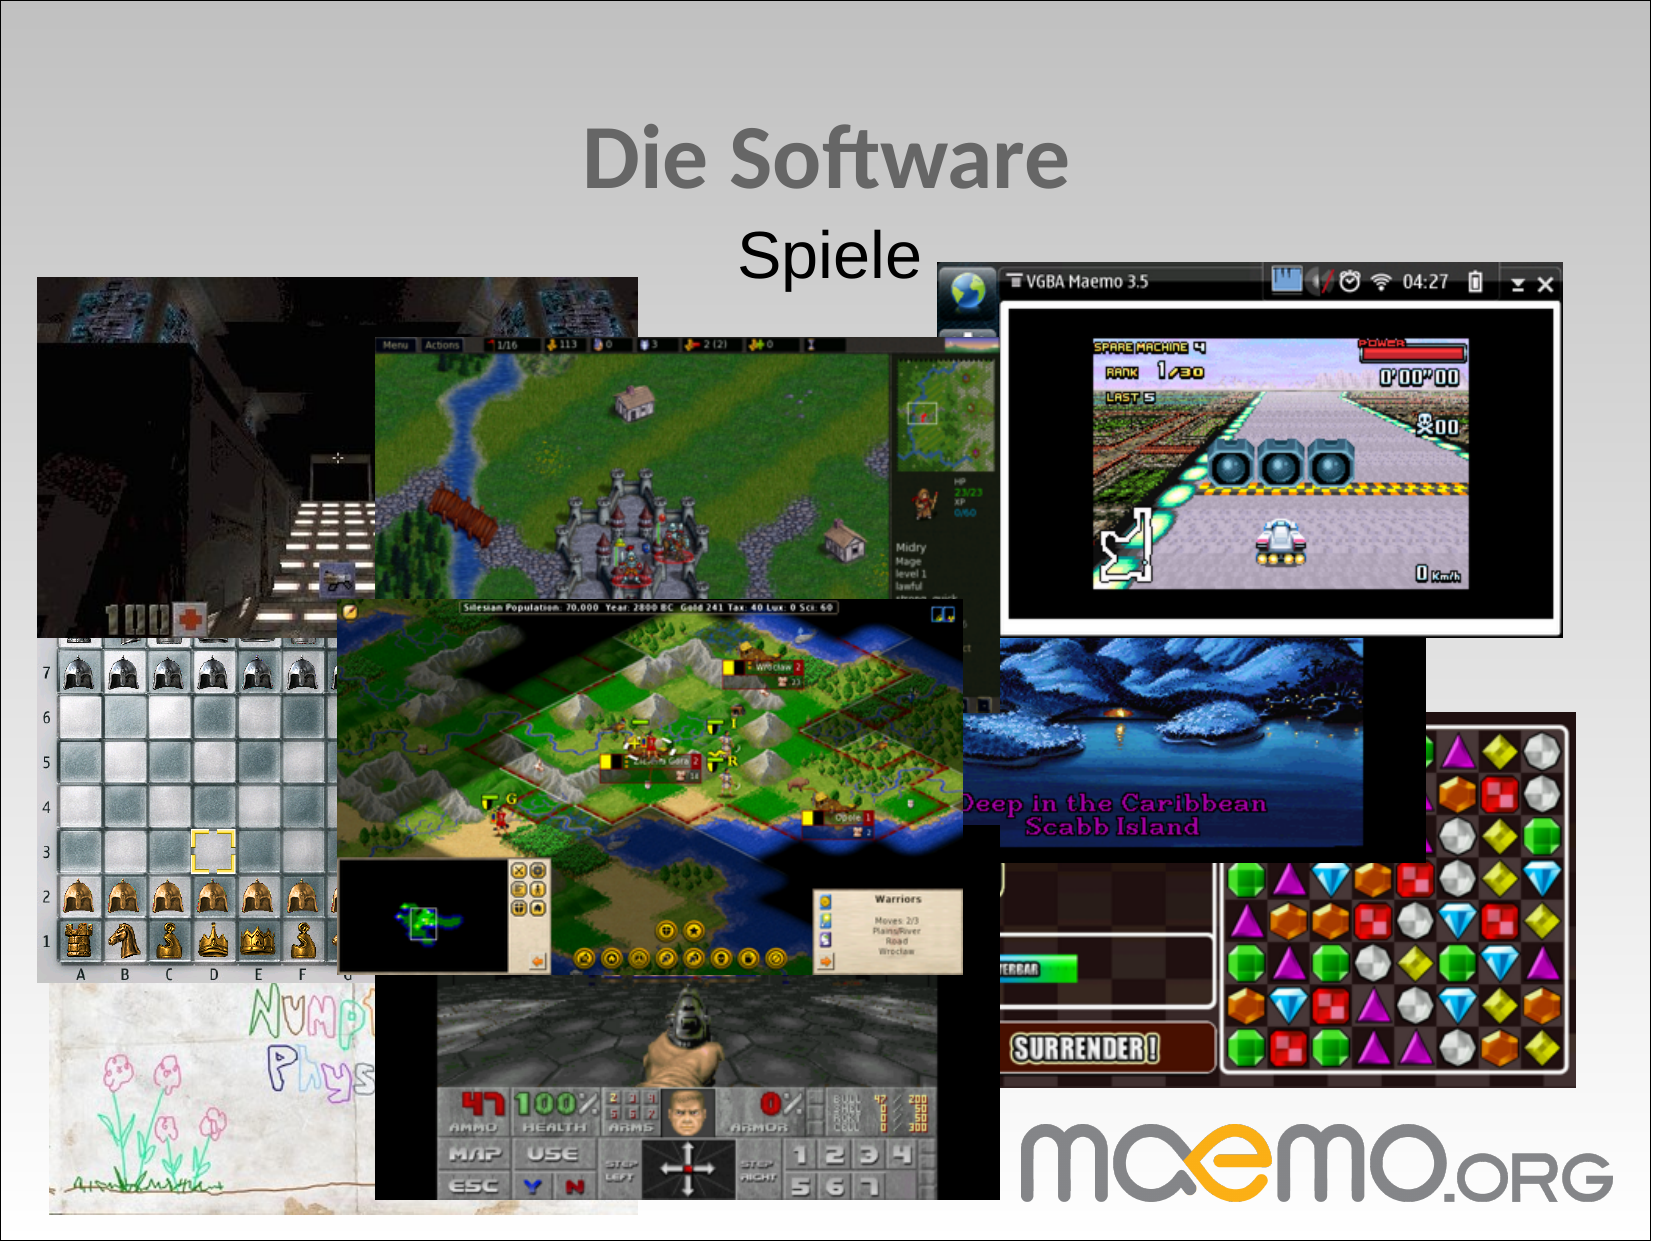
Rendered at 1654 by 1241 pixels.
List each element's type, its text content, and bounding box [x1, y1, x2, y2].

picture [37, 262, 1576, 1216]
text_box Spiele [722, 210, 939, 301]
picture [1021, 1124, 1613, 1202]
title Die Software [82, 75, 1571, 257]
